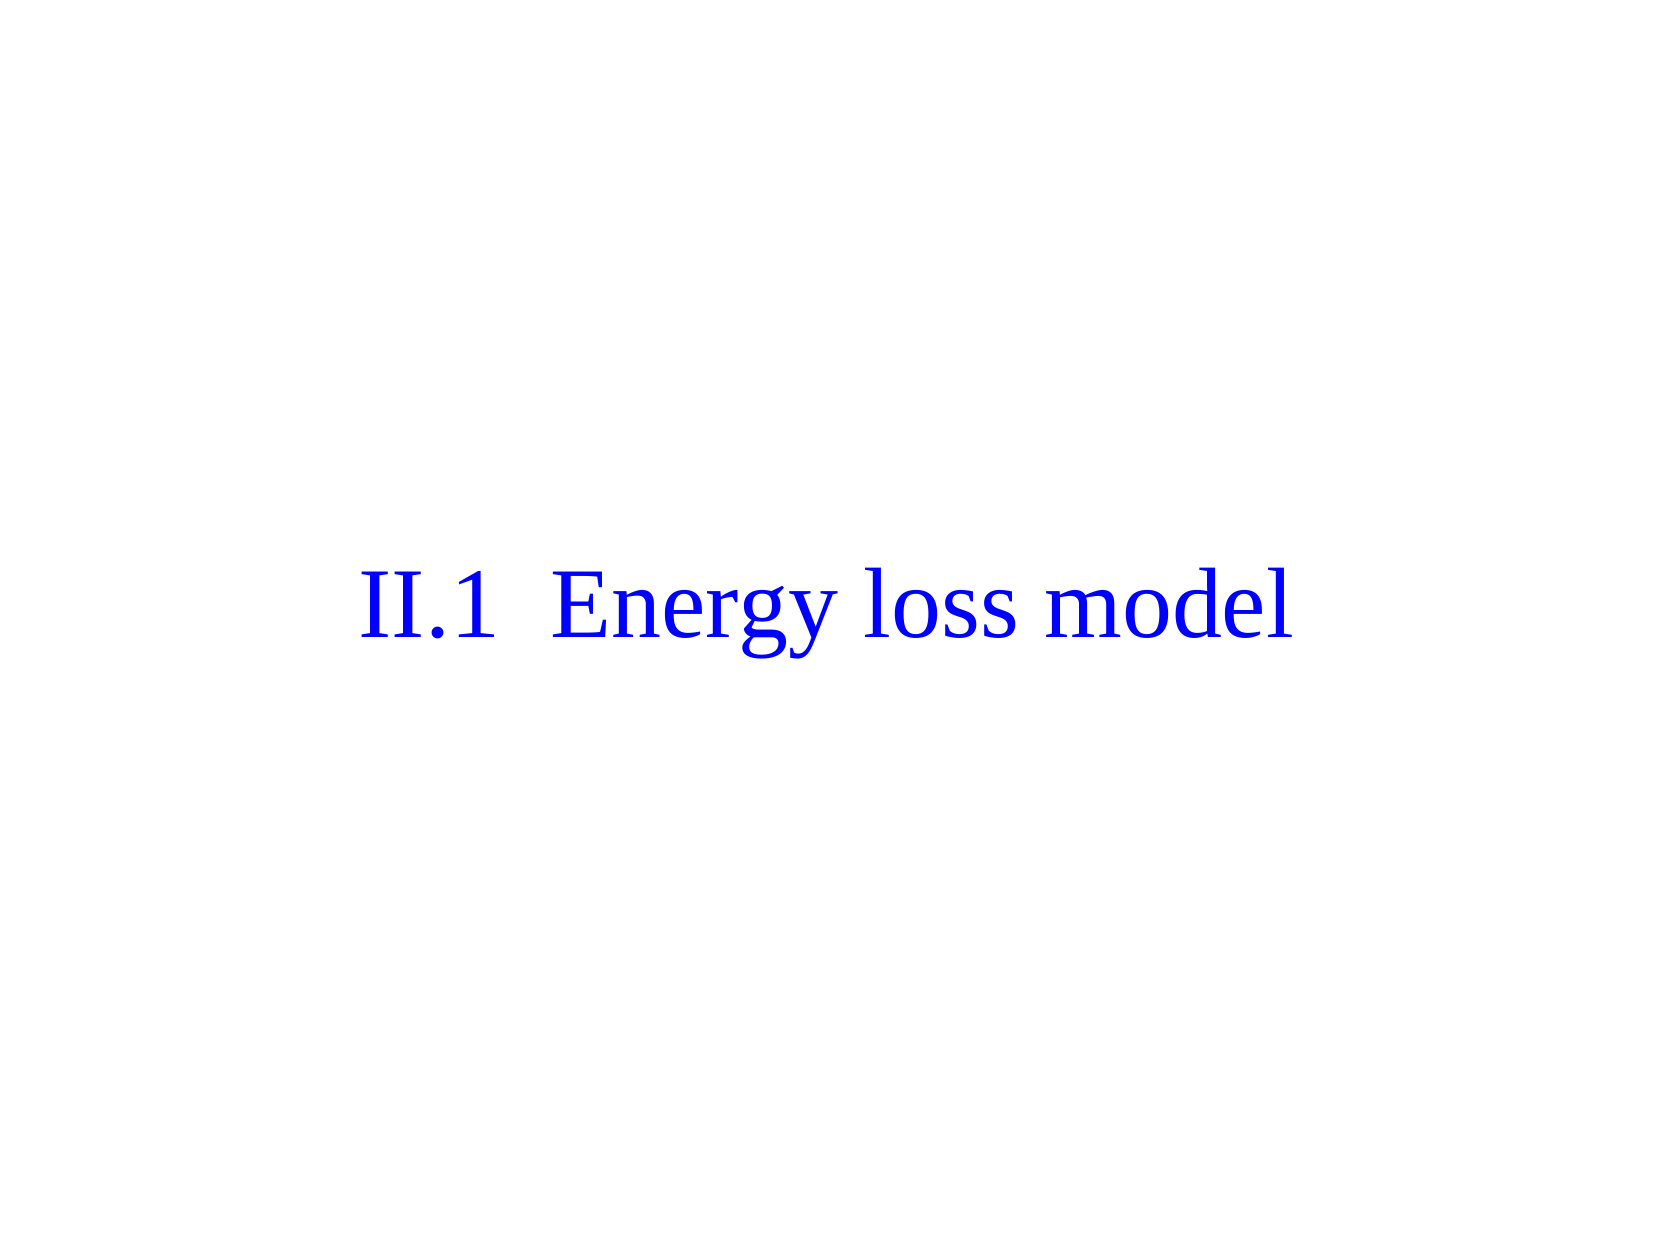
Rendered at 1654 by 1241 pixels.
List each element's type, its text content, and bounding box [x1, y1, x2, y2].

text_box II.1 Energy loss model [53, 548, 1600, 692]
